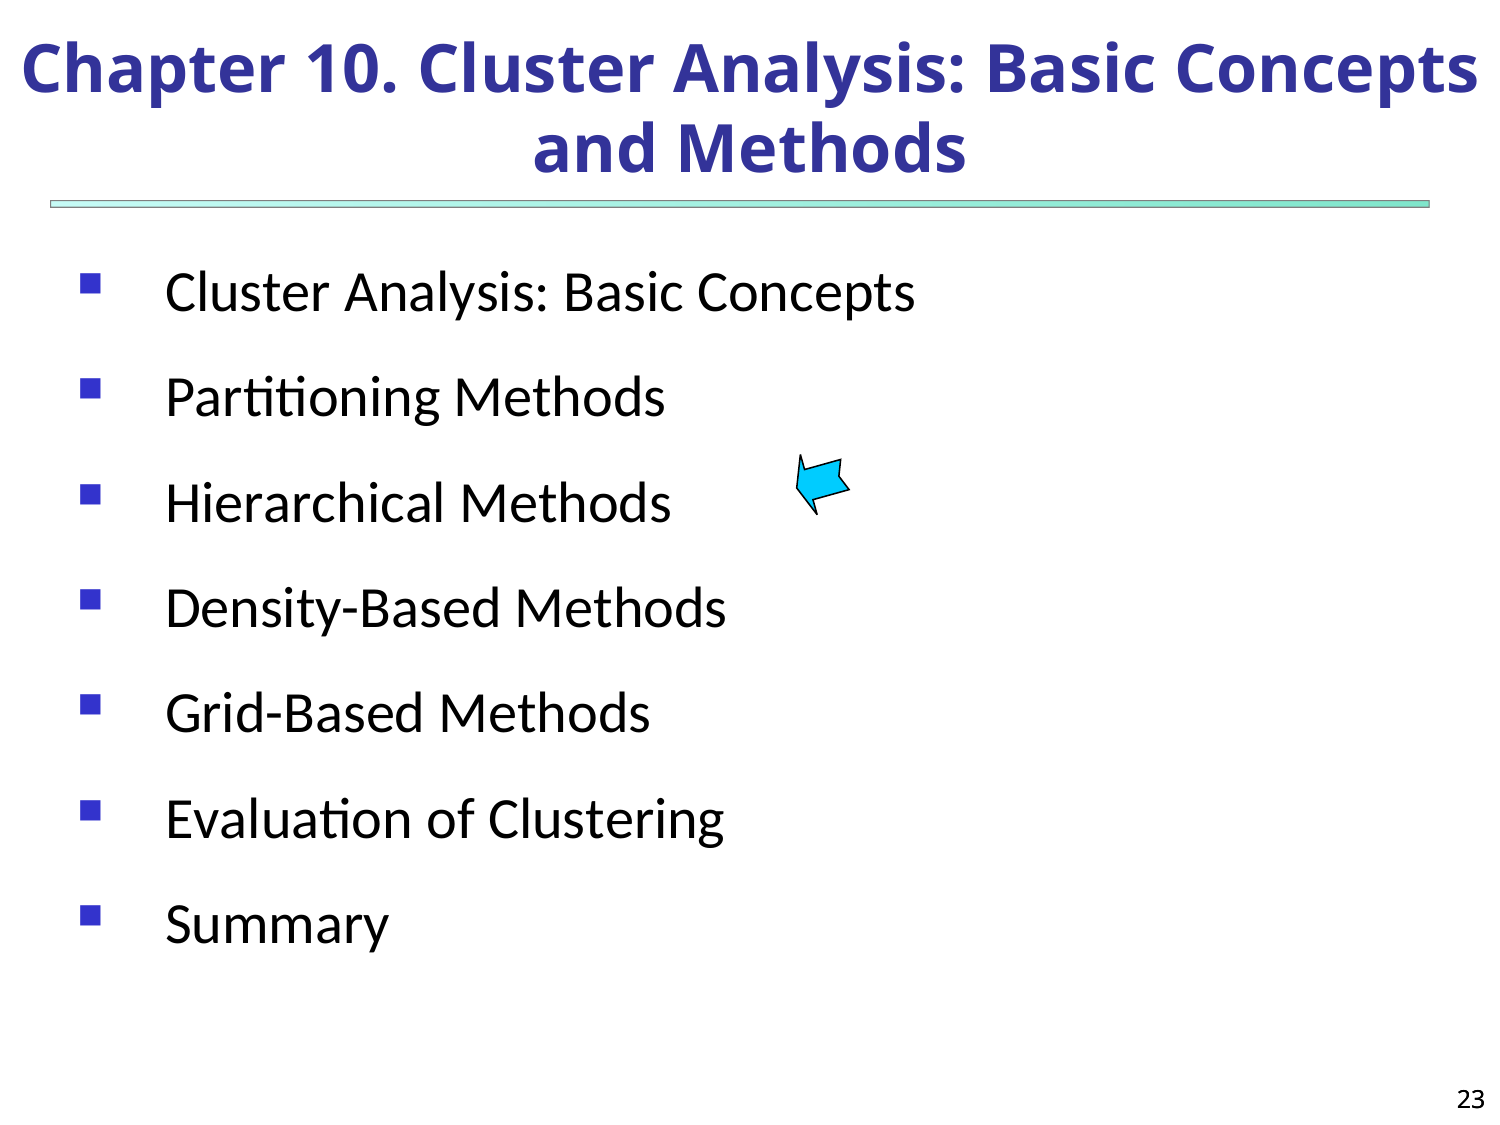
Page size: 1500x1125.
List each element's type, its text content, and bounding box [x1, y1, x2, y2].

title Chapter 10. Cluster Analysis: Basic Concepts and Methods [0, 18, 1500, 194]
text_box [796, 454, 850, 515]
text_box 18 [1187, 1062, 1500, 1125]
list Cluster Analysis: Basic Concepts Partitioning Methods Hierarchical Methods Density-Based Methods Grid-Based Methods Evaluation of Clustering Summary [62, 224, 1412, 1075]
